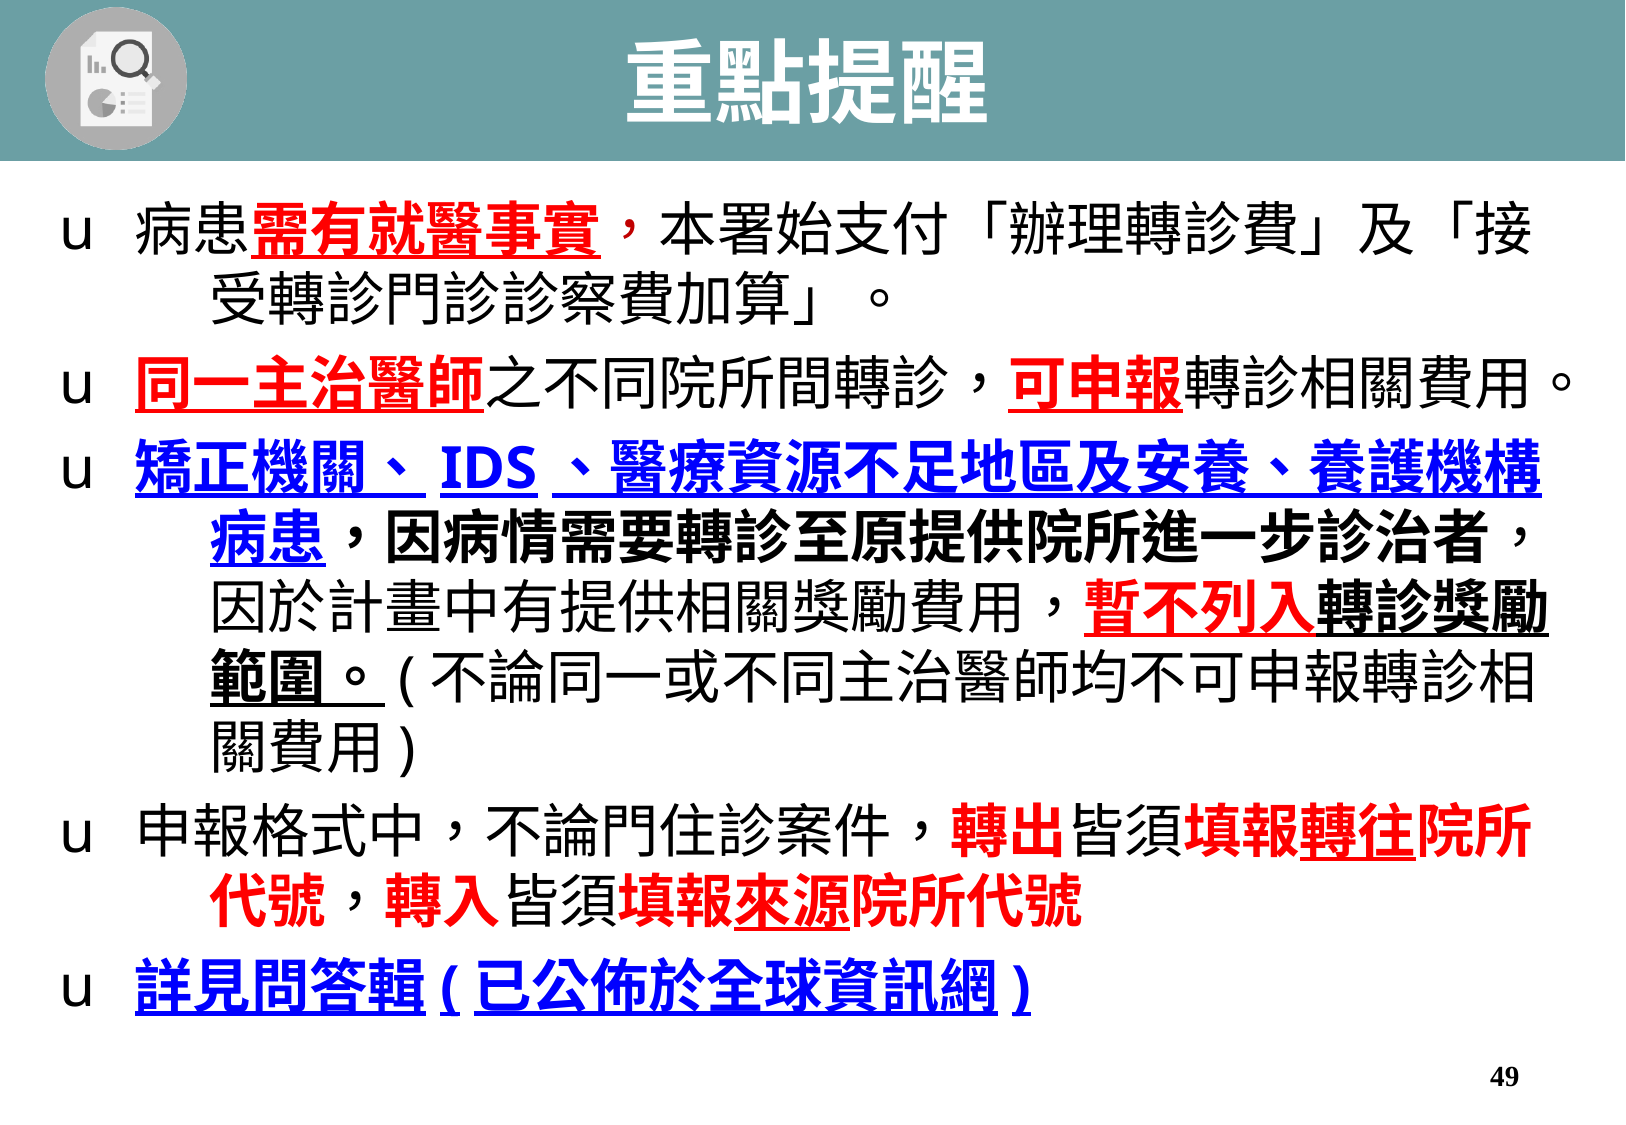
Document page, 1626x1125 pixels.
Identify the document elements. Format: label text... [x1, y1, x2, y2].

list 病患需有就醫事實，本署始支付「辦理轉診費」及「接受轉診門診診察費加算」。 同一主治醫師之不同院所間轉診，可申報轉診相關費用。 矯正機關、IDS、醫療資源不足地區及安養、養護機構病患，因病情需要轉診至原提供院所進一步診治者，因於計畫中有提供相關獎勵費用，暫不列入轉診獎勵範圍。(不論同一或不同主治醫師均不可申報轉診相關費用) 申報格式中，不論門住診案件，轉出皆須填報轉往院所代號，轉入皆須填報來源院所代號 詳見問答輯(已公佈於全球資訊網) [44, 184, 1604, 1059]
title 重點提醒 [68, 3, 1545, 155]
picture [0, 0, 1625, 161]
text_box <編號> [1475, 1042, 1616, 1106]
